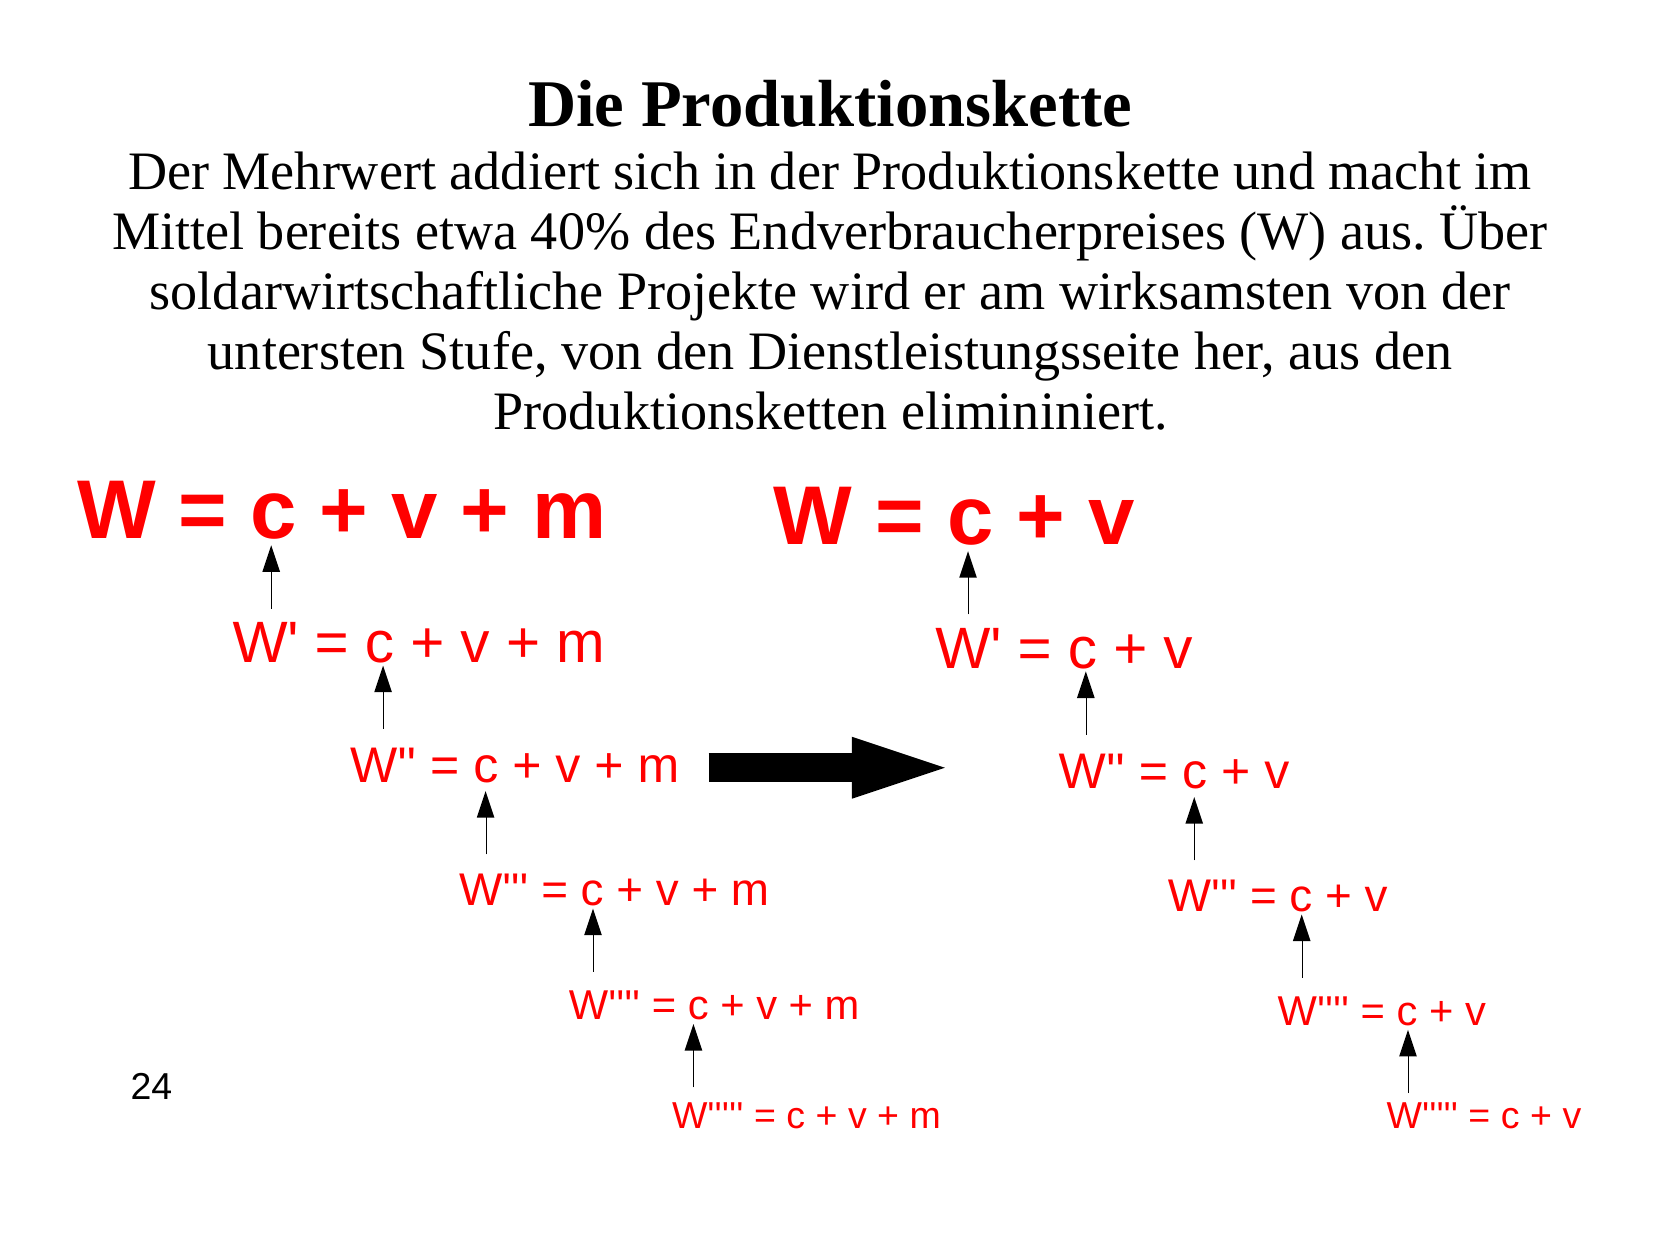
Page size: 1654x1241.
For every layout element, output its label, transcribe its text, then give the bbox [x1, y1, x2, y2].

text_box W'''' = c + v + m [554, 974, 875, 1041]
text_box W''' = c + v [1153, 862, 1418, 934]
text_box W''''' = c + v + m [657, 1086, 957, 1149]
text_box W'''' = c + v [1262, 980, 1513, 1047]
text_box W''' = c + v + m [444, 856, 785, 928]
text_box W'' = c + v [1043, 735, 1329, 807]
text_box Die Produktionskette Der Mehrwert addiert sich in der Produktionskette und macht im Mittel bereits etwa 40% des Endverbraucherpreises (W) aus. Über soldarwirtschaftliche Projekte wird er am wirksamsten von der untersten Stufe, von den Dienstleistungsseite her, aus den Produktionsketten elimininiert. [67, 59, 1595, 502]
text_box W = c + v [759, 502, 1288, 587]
text_box W' = c + v [920, 608, 1241, 696]
text_box W''''' = c + v [1371, 1086, 1625, 1149]
text_box W = c + v + m [62, 456, 622, 581]
text_box W' = c + v + m [217, 602, 620, 690]
text_box <Nummer> [115, 1057, 334, 1128]
text_box W'' = c + v + m [335, 729, 695, 801]
